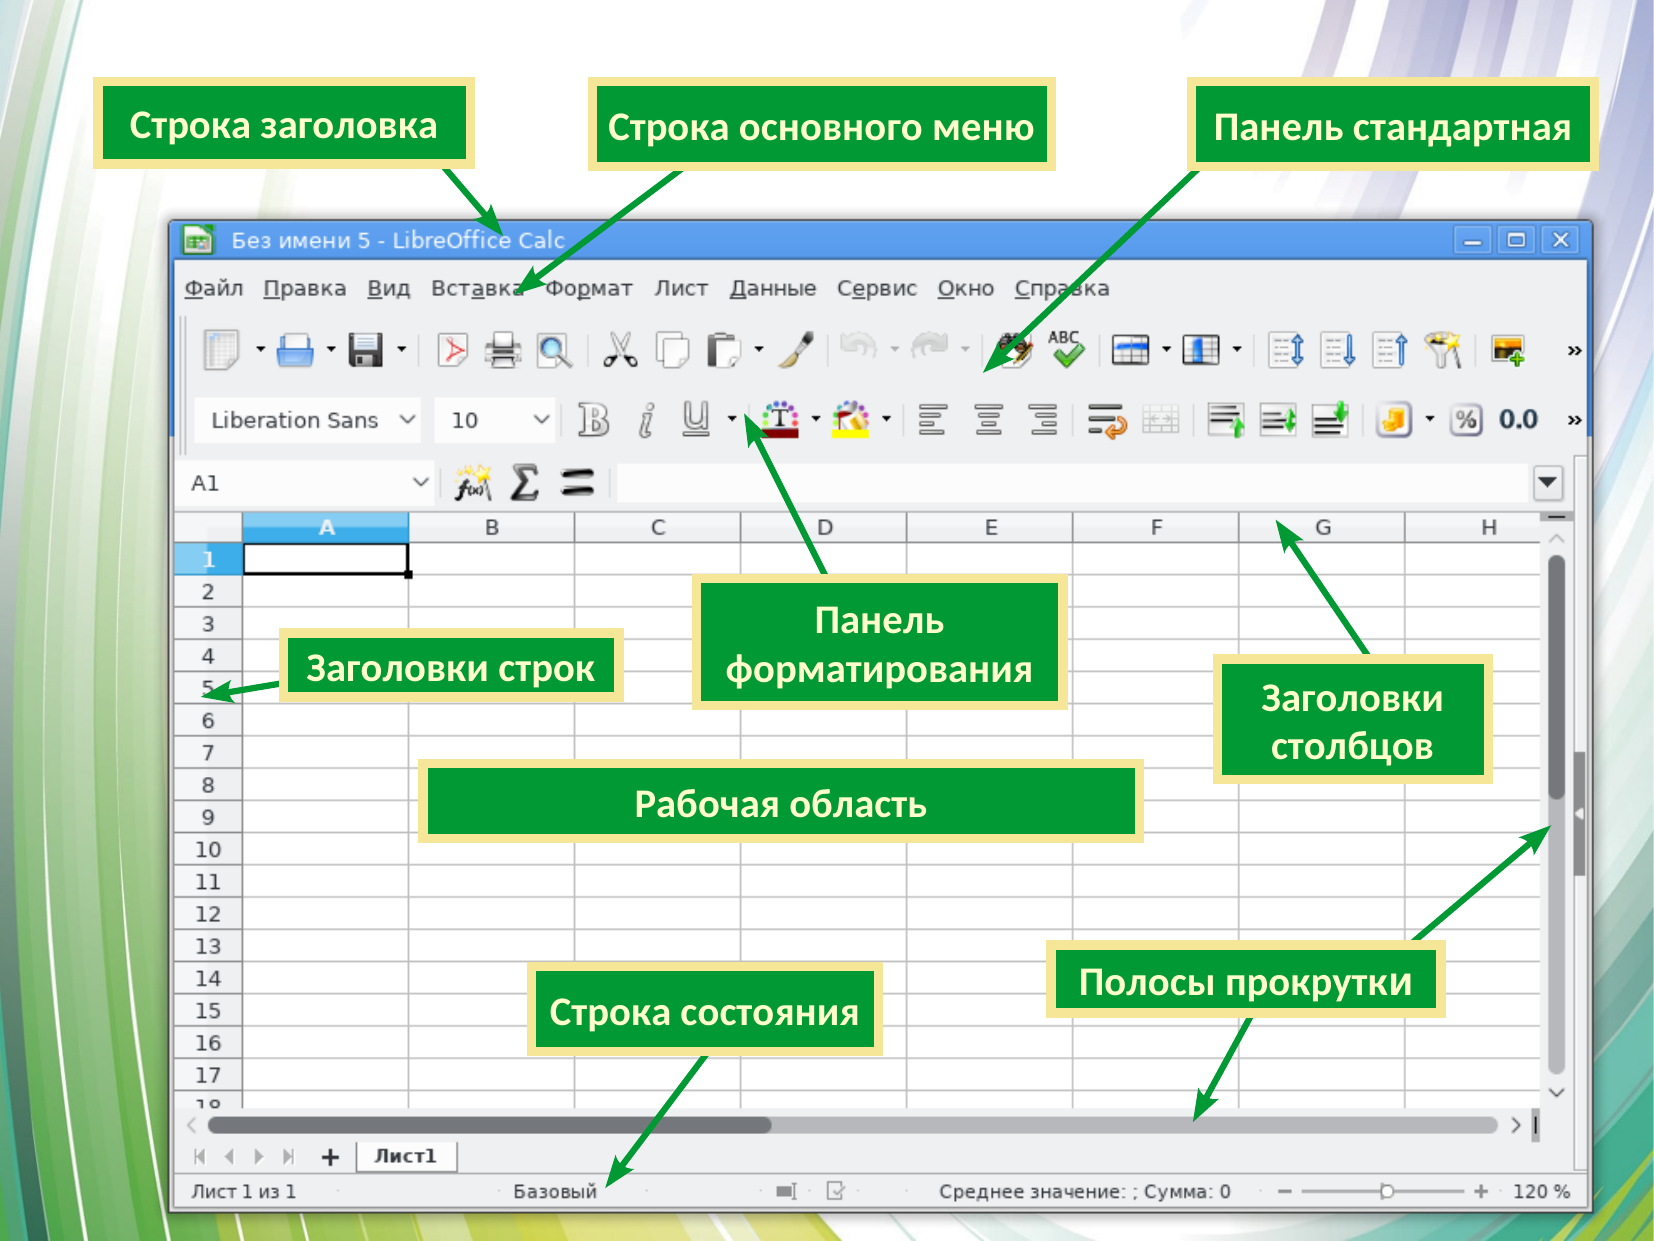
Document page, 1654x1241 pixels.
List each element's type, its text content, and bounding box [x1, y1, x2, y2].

text_box Строка основного меню [592, 81, 1052, 167]
text_box Строка состояния [531, 966, 879, 1052]
text_box Заголовки столбцов [1217, 659, 1489, 780]
text_box Рабочая область [423, 763, 1140, 839]
text_box Панель стандартная [1191, 81, 1595, 167]
text_box Заголовки строк [283, 632, 619, 697]
picture [0, 0, 1654, 1241]
text_box Строка заголовка [98, 81, 471, 165]
text_box Полосы прокрутки [1051, 944, 1442, 1014]
text_box Панель форматирования [696, 578, 1063, 706]
